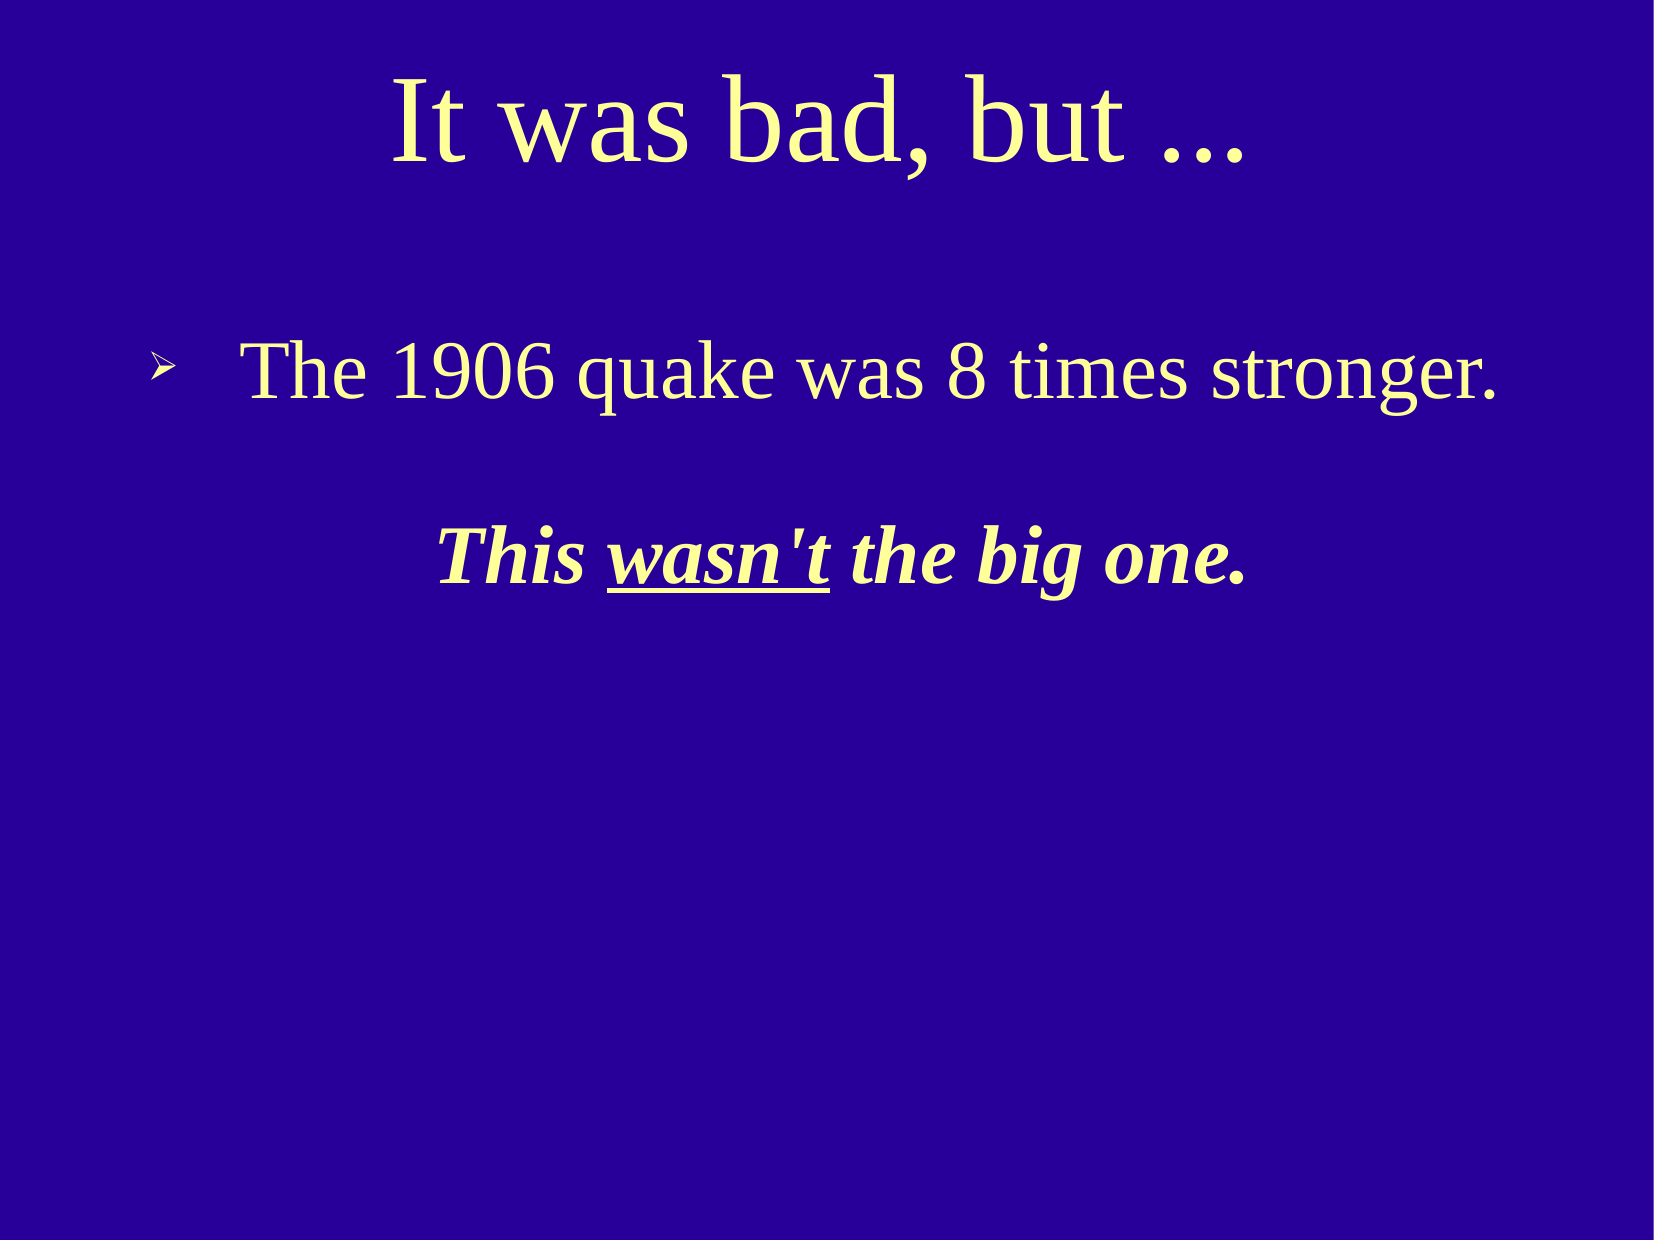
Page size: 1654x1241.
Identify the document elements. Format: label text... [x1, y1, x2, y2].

text_box The 1906 quake was 8 times stronger. This wasn't the big one. [147, 232, 1538, 676]
title It was bad, but ... [114, 36, 1527, 187]
